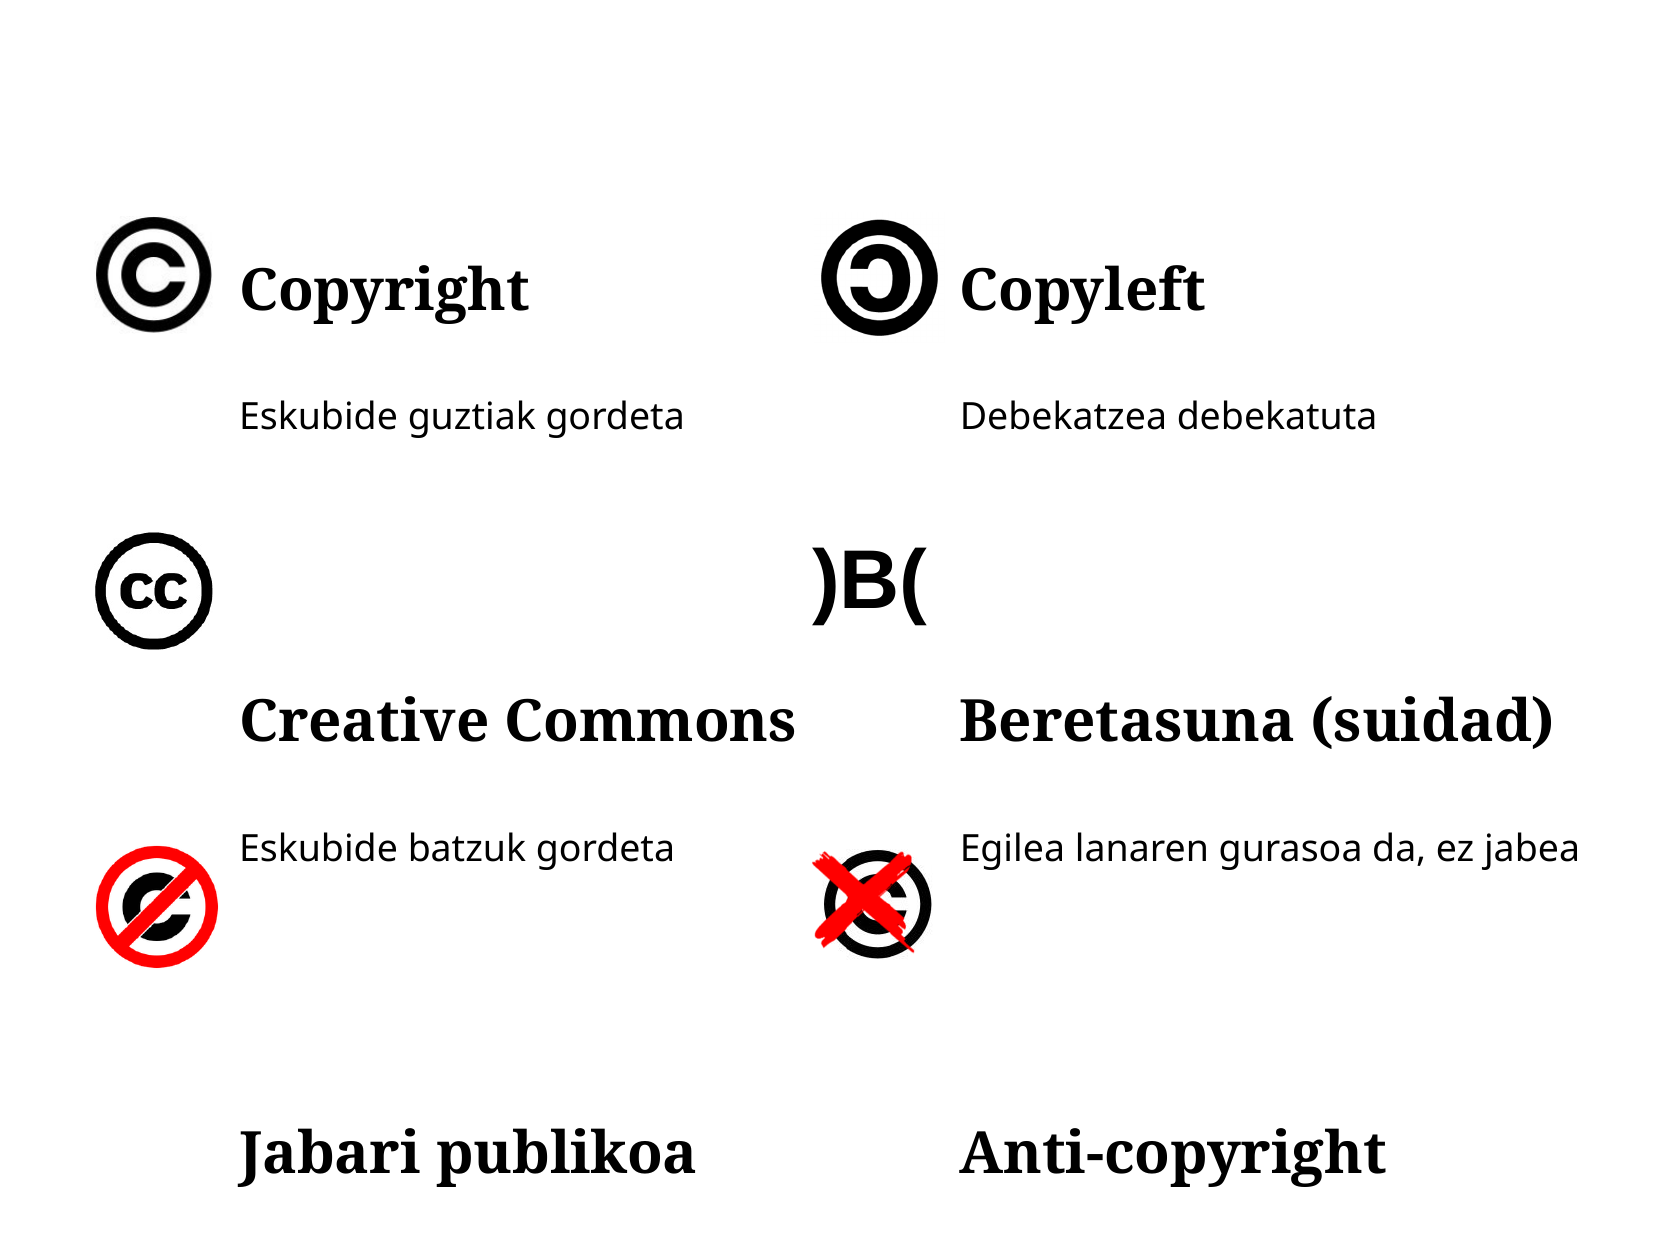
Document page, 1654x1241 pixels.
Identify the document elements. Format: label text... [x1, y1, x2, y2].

text_box Copyleft Debekatzea debekatuta Beretasuna (suidad) Egilea lanaren gurasoa da, ez jabea Anti-copyright Jabetza intelektuala bost axola [944, 240, 1605, 1030]
picture [803, 844, 935, 963]
text_box Copyright Eskubide guztiak gordeta Creative Commons Eskubide batzuk gordeta Jabari publikoa Eskubiderik ez da gordetzen [224, 240, 762, 1030]
picture [814, 212, 945, 343]
picture [88, 838, 224, 975]
picture [94, 531, 213, 650]
picture [94, 216, 213, 337]
text_box )B( [797, 525, 963, 656]
